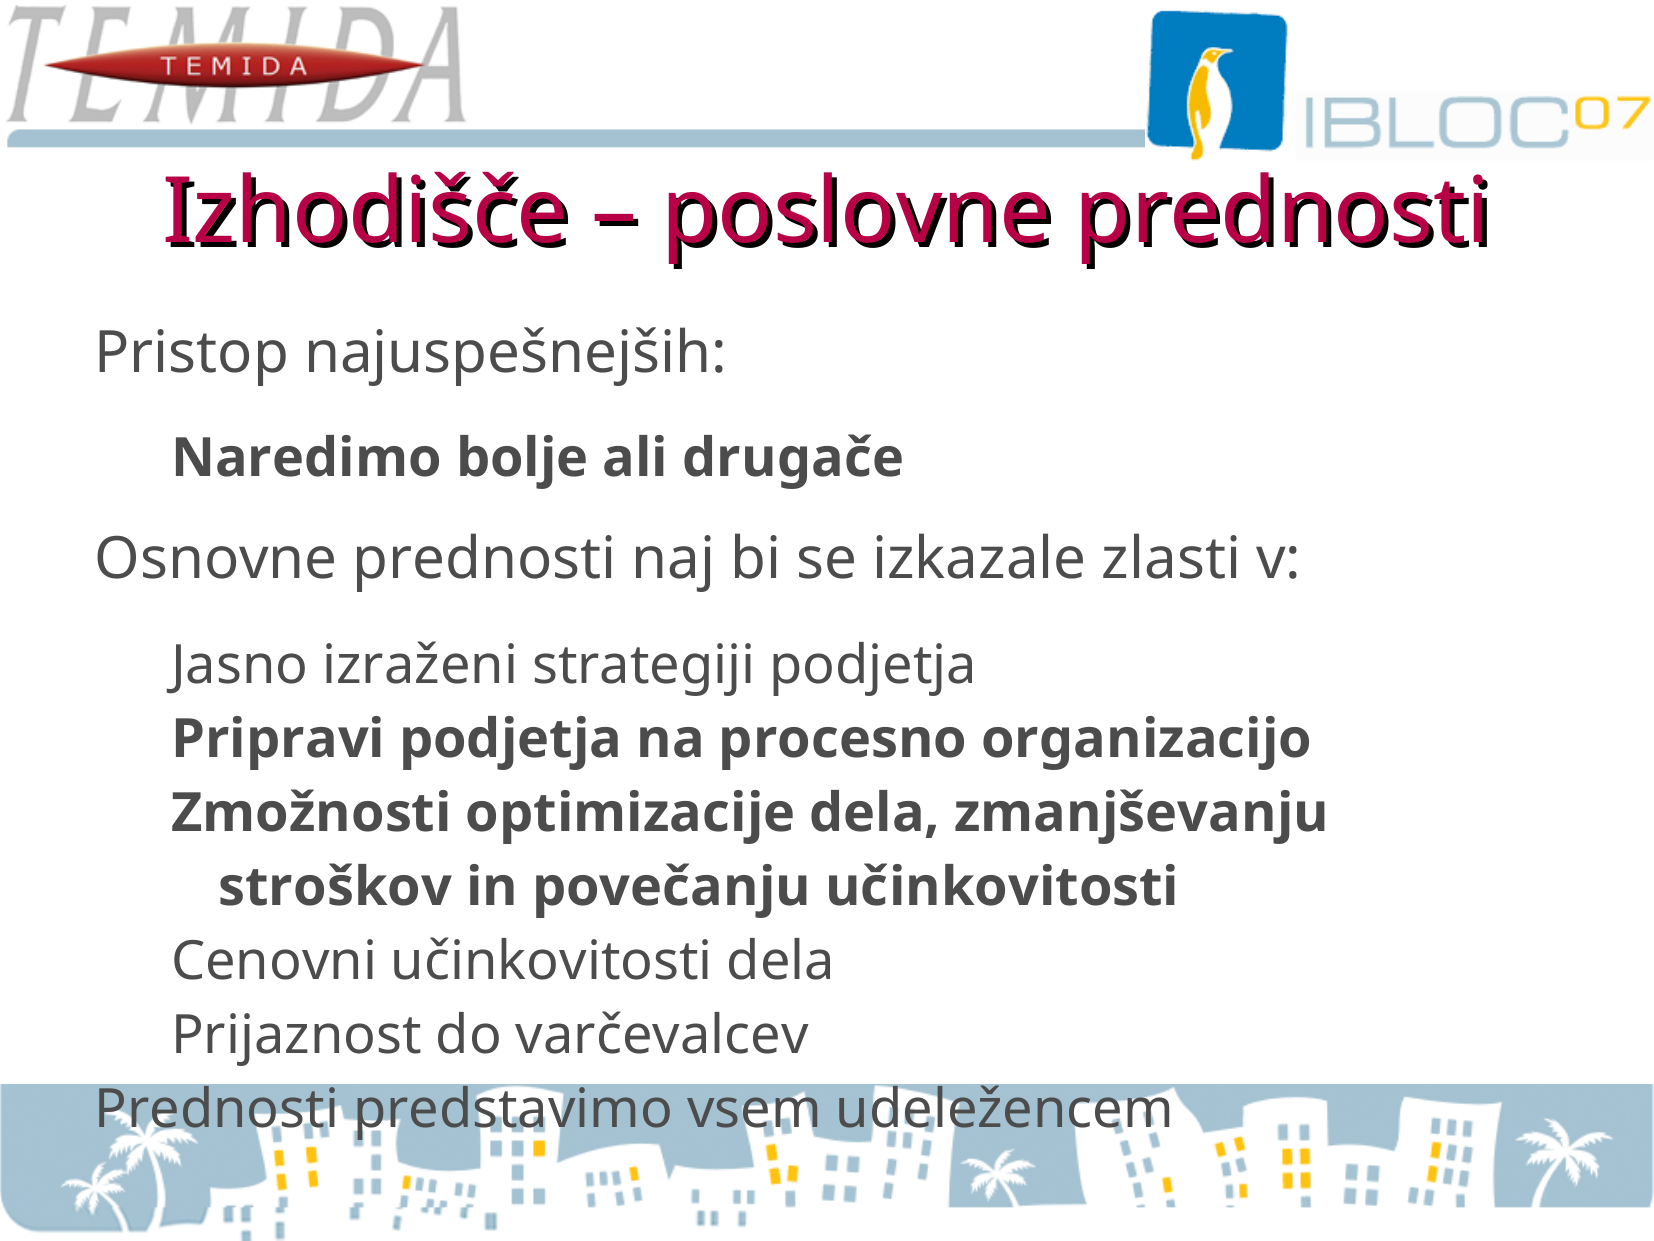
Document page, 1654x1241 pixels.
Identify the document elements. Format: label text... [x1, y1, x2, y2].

title Izhodišče – poslovne prednosti [0, 125, 1654, 289]
picture [6, 5, 1654, 125]
list Pristop najuspešnejših: Naredimo bolje ali drugače Osnovne prednosti naj bi se izkazale zlasti v: Jasno izraženi strategiji podjetja Pripravi podjetja na procesno organizacijo Zmožnosti optimizacije dela, zmanjševanju stroškov in povečanju učinkovitosti Cenovni učinkovitosti dela Prijaznost do varčevalcev Prednosti predstavimo vsem udeležencem [76, 310, 1565, 1060]
picture [0, 1084, 1654, 1241]
